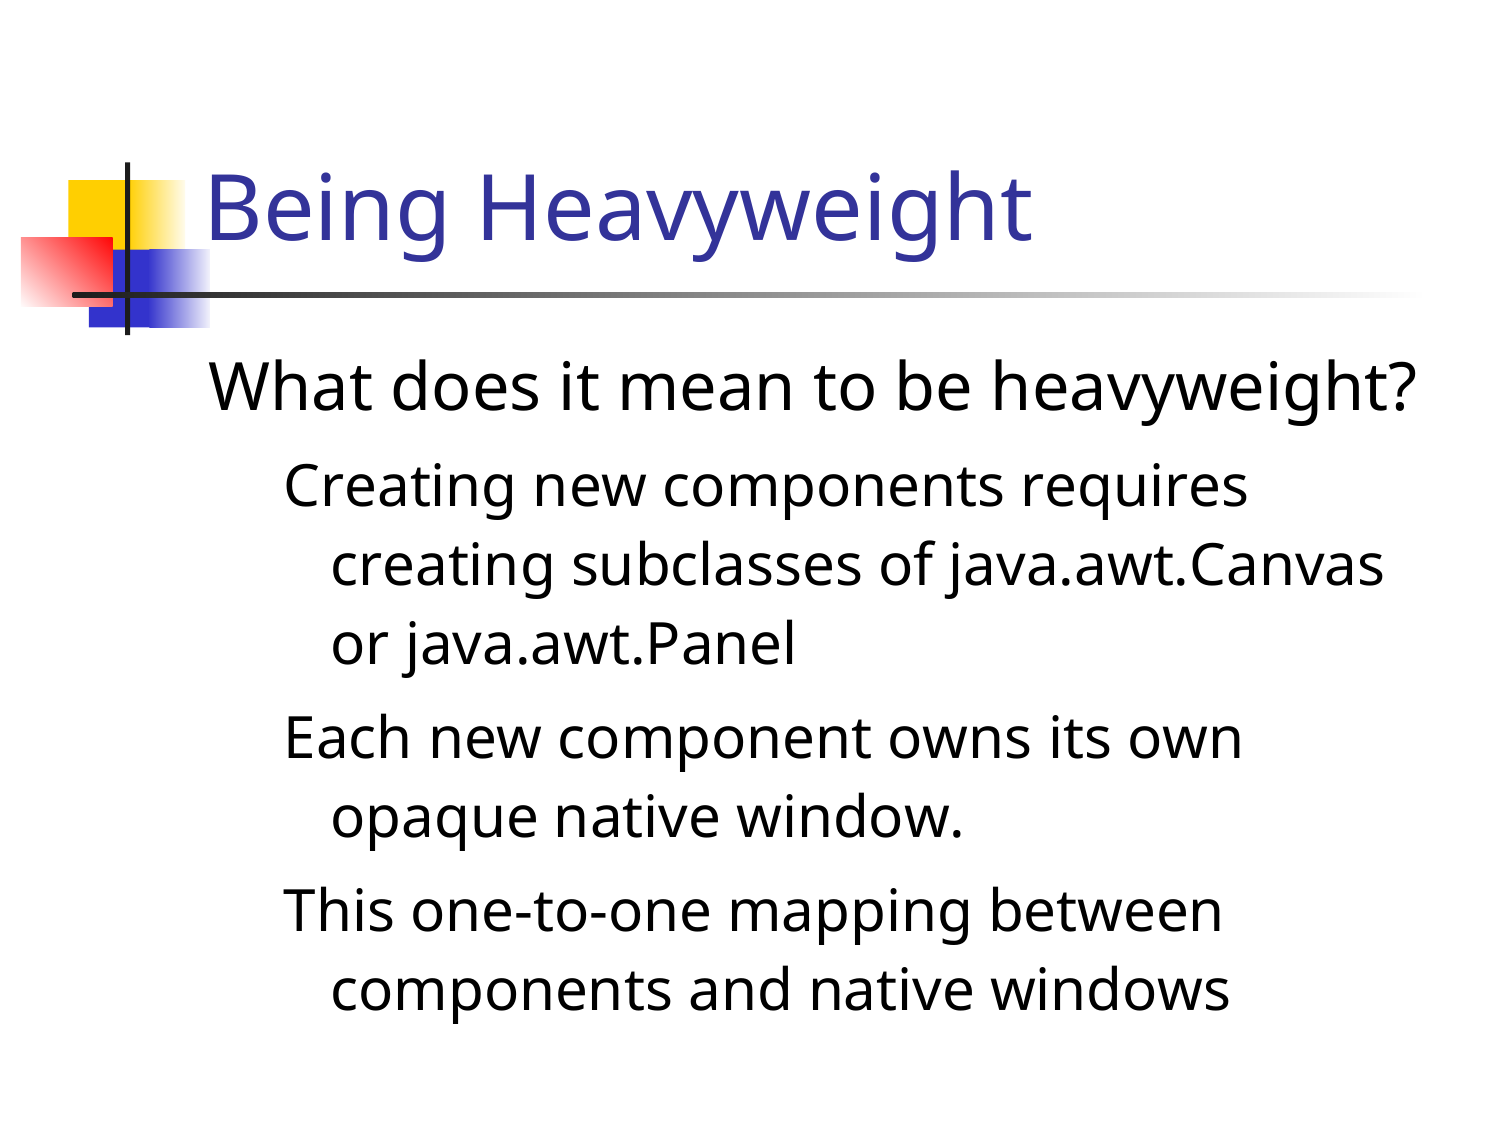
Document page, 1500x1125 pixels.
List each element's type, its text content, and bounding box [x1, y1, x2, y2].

list What does it mean to be heavyweight? Creating new components requires creating subclasses of java.awt.Canvas or java.awt.Panel Each new component owns its own opaque native window. This one-to-one mapping between components and native windows [193, 331, 1469, 1062]
title Being Heavyweight [188, 35, 1468, 276]
